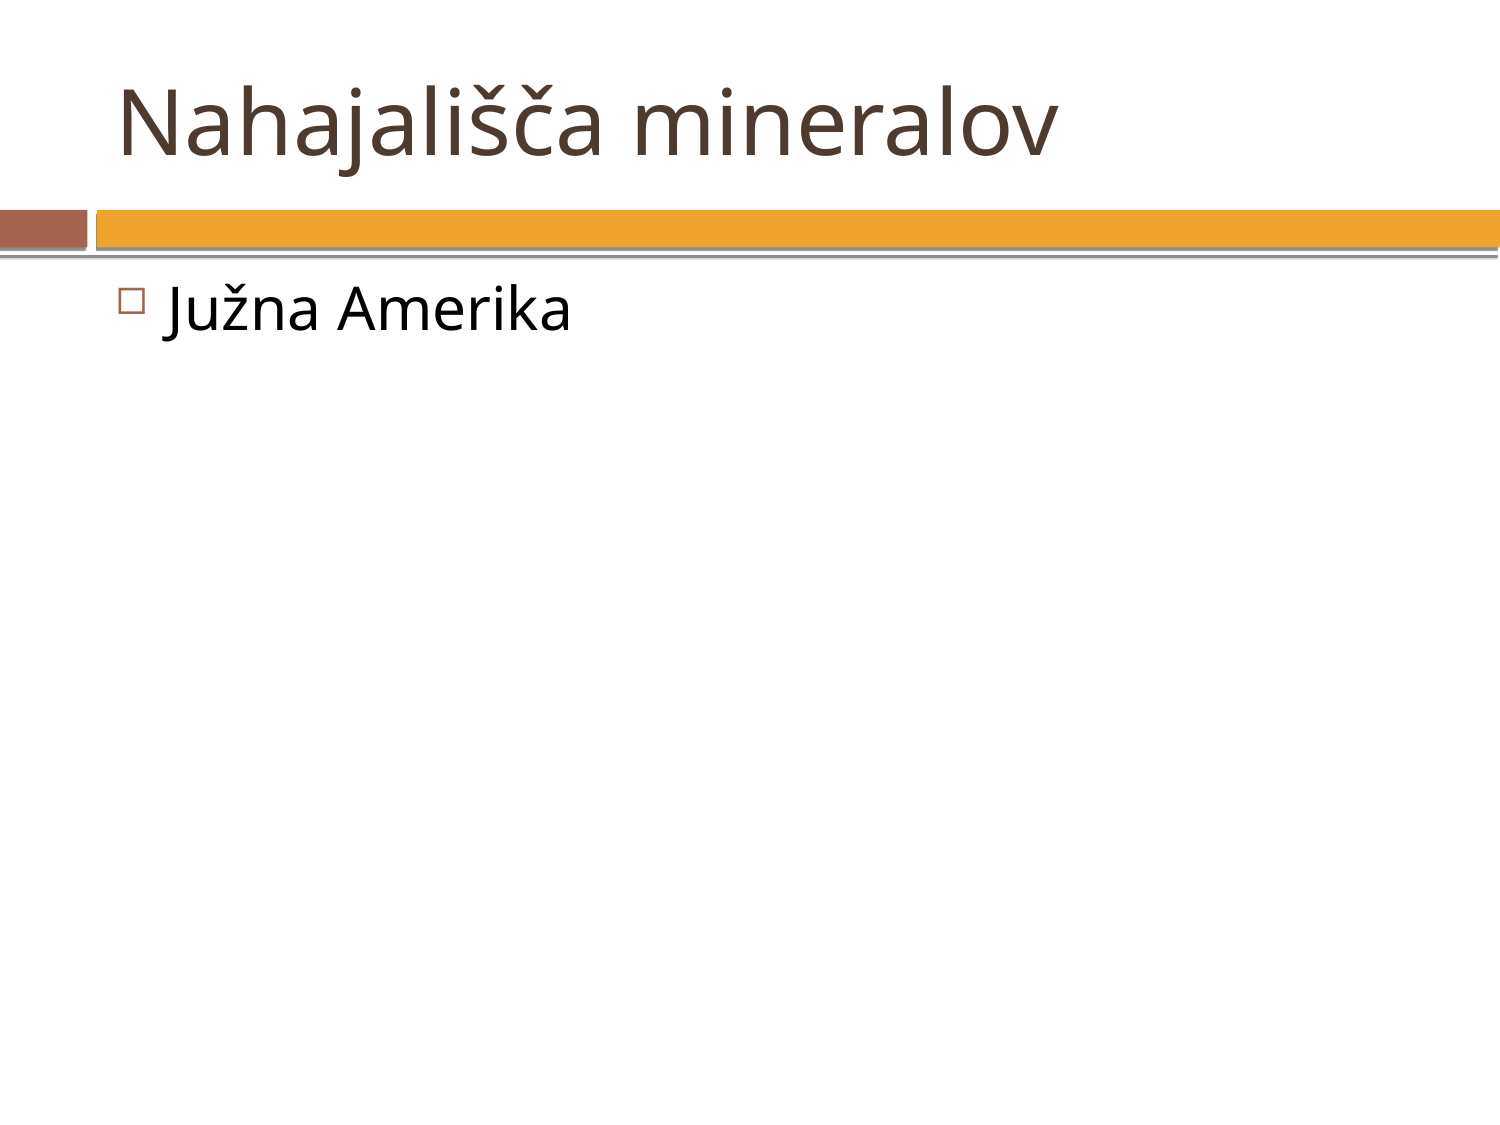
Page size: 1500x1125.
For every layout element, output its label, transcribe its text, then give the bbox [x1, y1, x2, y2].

title Nahajališča mineralov [100, 37, 1438, 200]
list Južna Amerika [100, 262, 1438, 1000]
